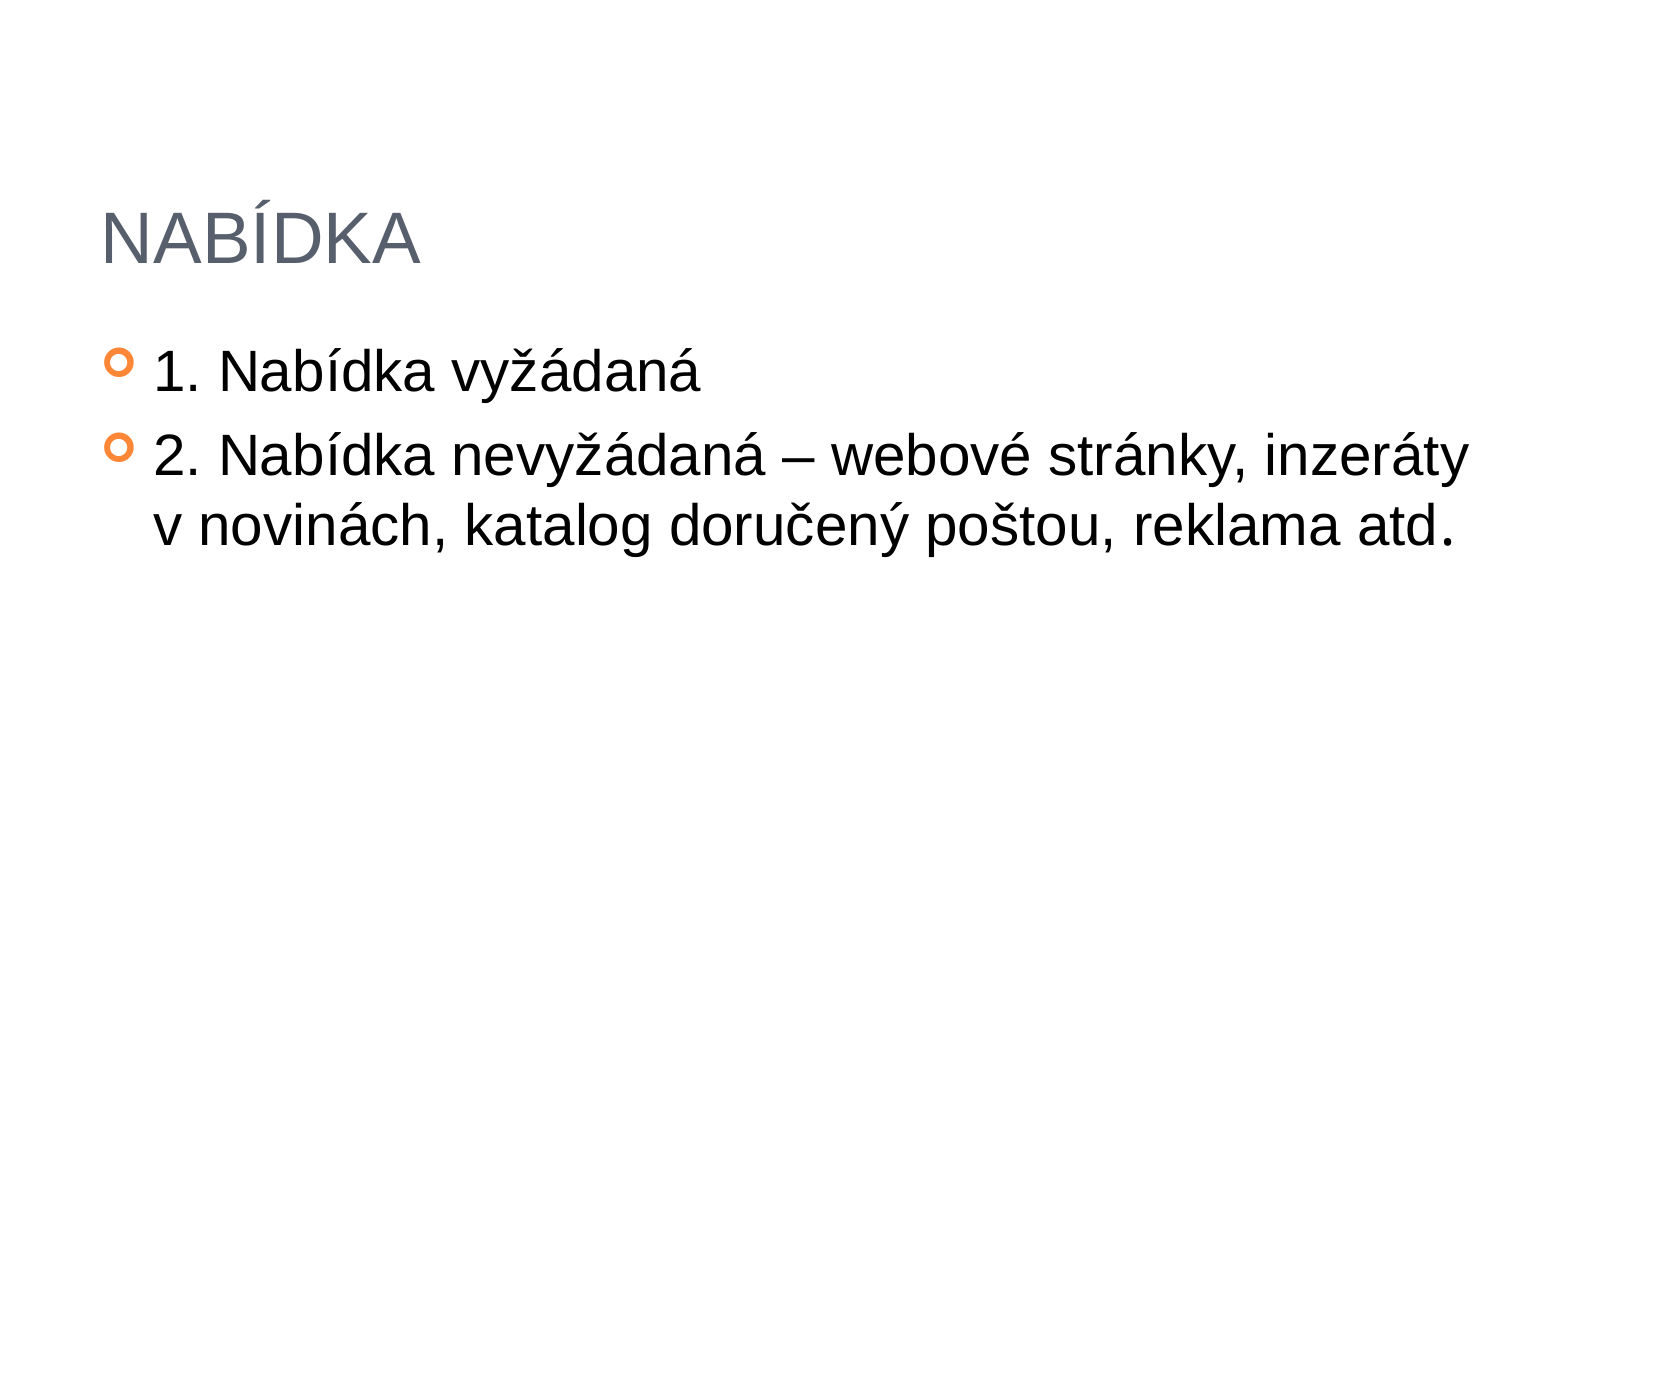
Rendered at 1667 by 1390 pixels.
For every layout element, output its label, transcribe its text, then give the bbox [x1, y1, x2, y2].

list 1. Nabídka vyžádaná 2. Nabídka nevyžádaná – webové stránky, inzeráty v novinách, katalog doručený poštou, reklama atd. [83, 324, 1590, 1312]
title NABÍDKA [83, 55, 1445, 288]
